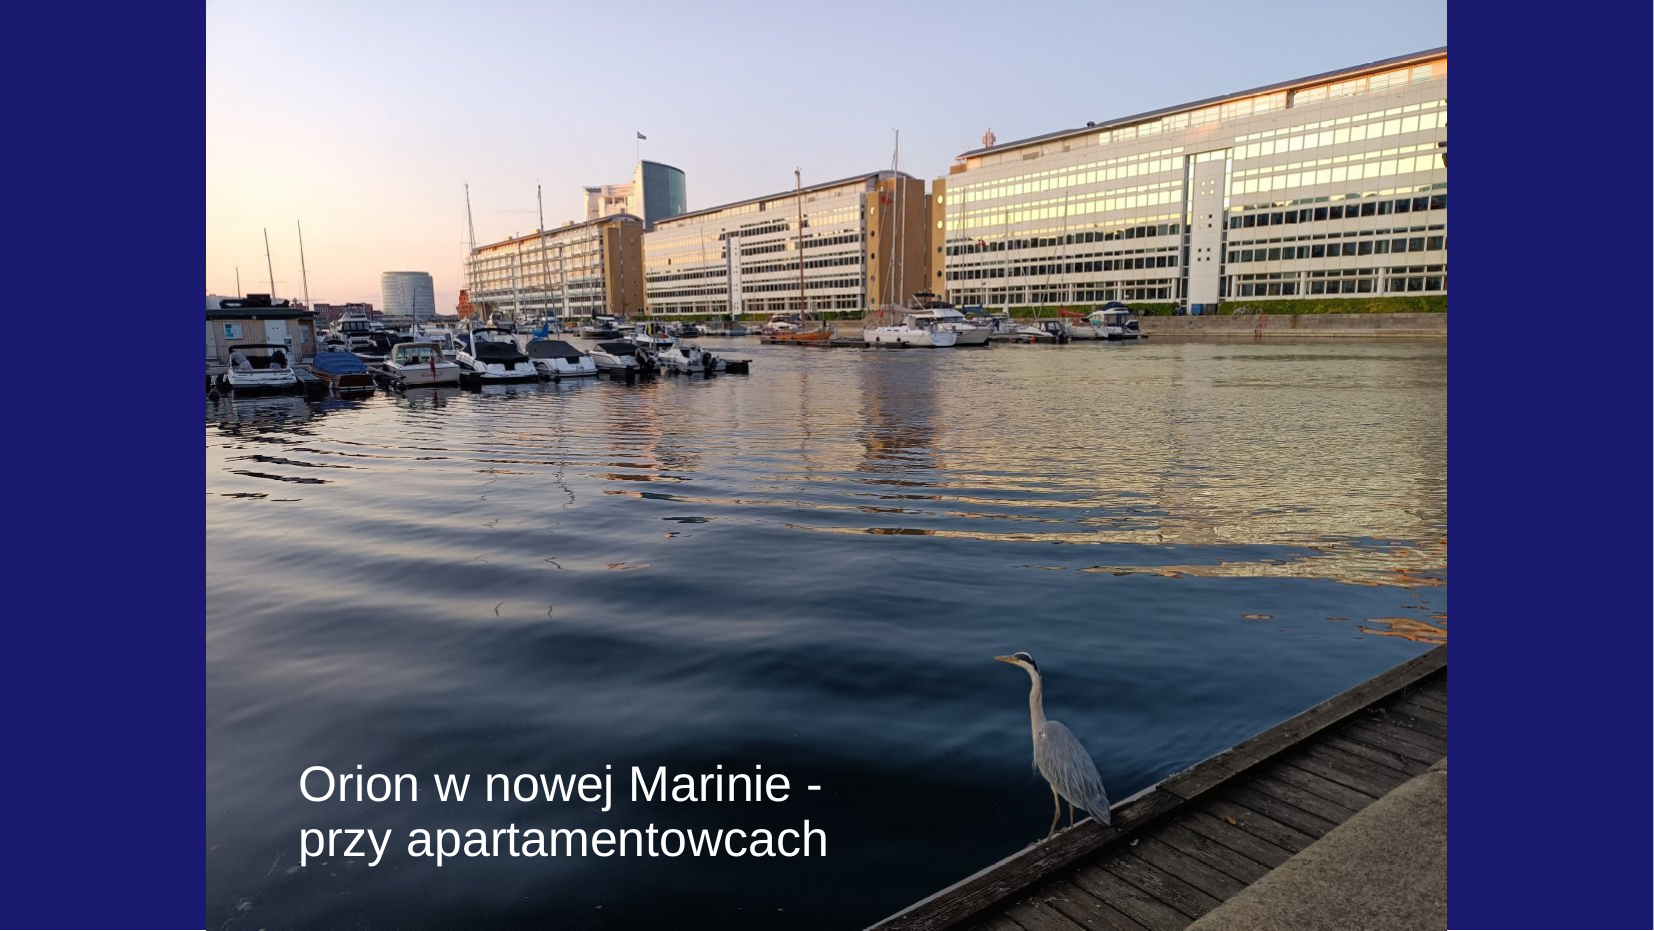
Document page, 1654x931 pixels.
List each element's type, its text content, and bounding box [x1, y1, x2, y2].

text_box Orion w nowej Marinie - przy apartamentowcach [283, 748, 845, 875]
picture [206, 0, 1447, 931]
